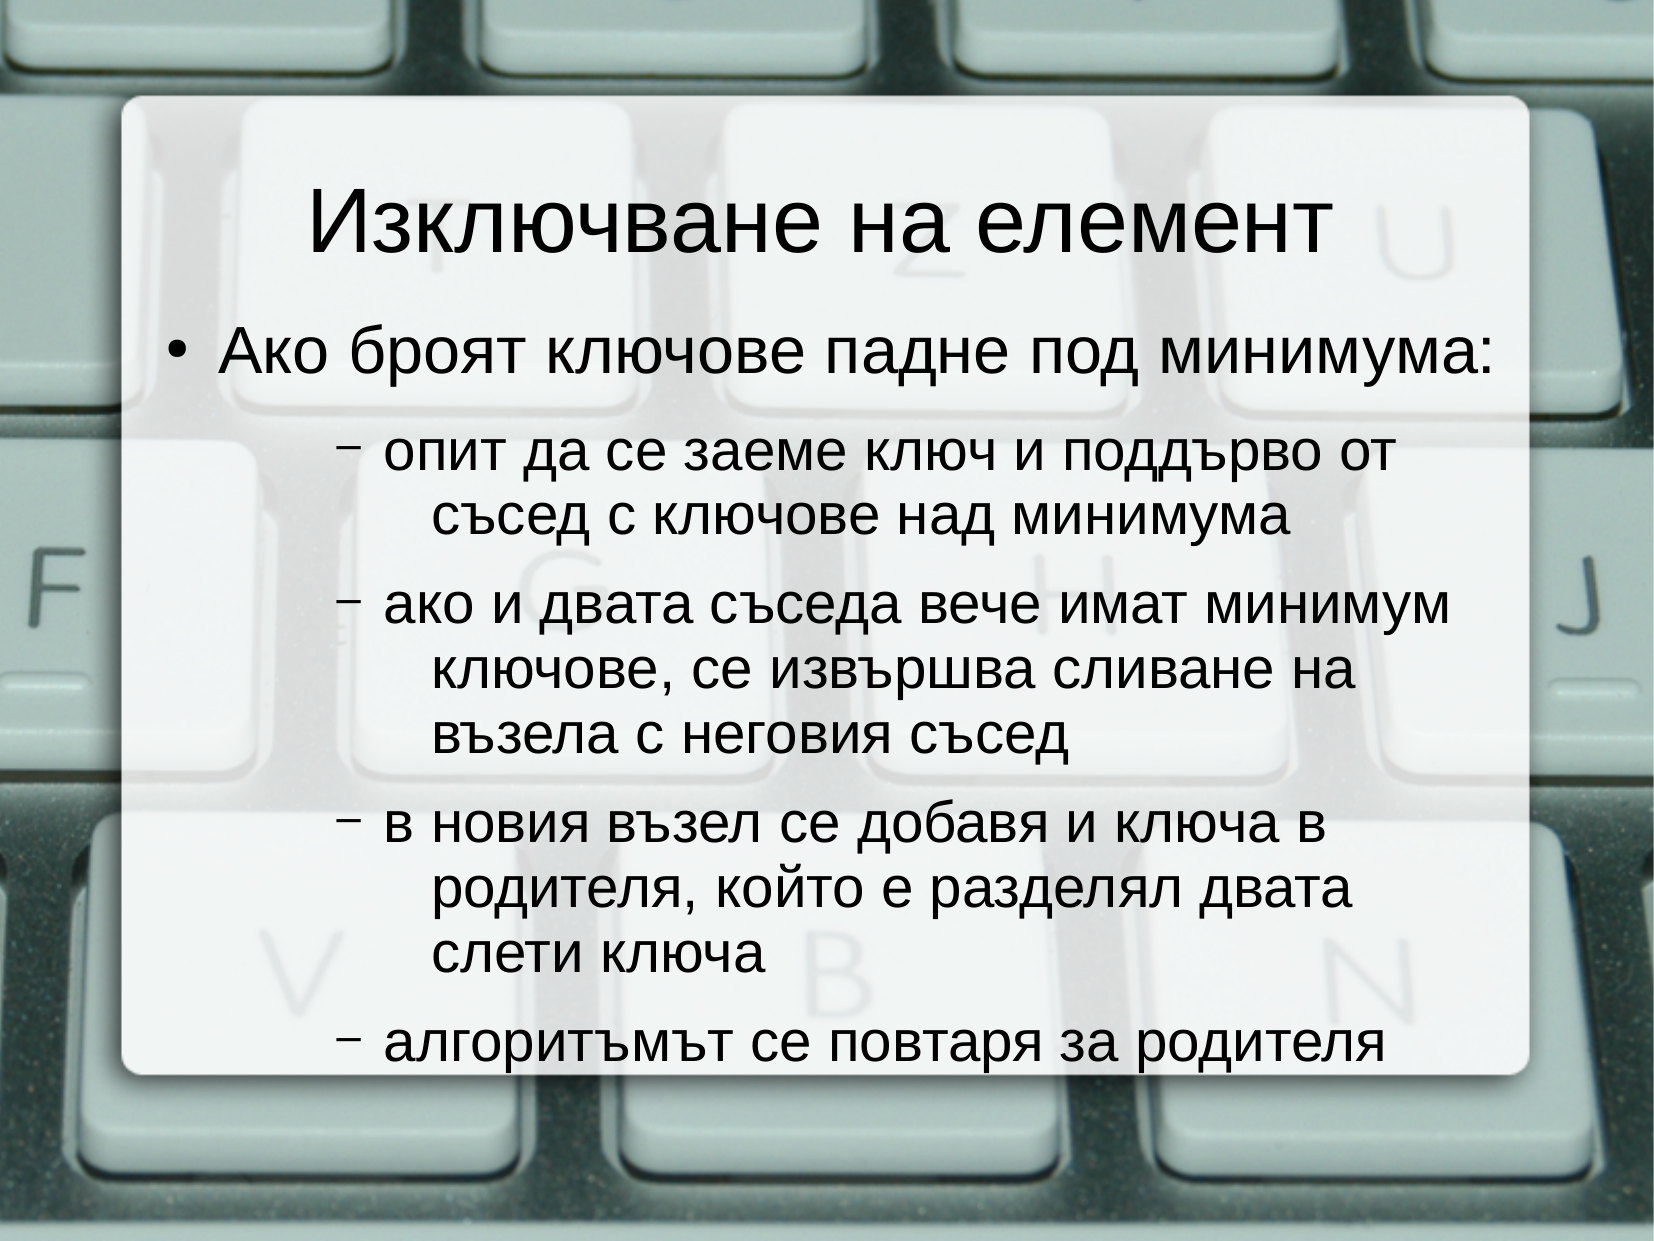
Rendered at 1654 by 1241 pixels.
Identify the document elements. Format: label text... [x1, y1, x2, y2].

title Изключване на елемент [135, 117, 1506, 325]
list Ако броят ключове падне под минимума: опит да се заеме ключ и поддърво от съсед с ключове над минимума ако и двата съседа вече имат минимум ключове, се извършва сливане на възела с неговия съсед в новия възел се добавя и ключа в родителя, който е разделял двата слети ключа алгоритъмът се повтаря за родителя [147, 312, 1506, 1074]
picture [0, 0, 1654, 1241]
